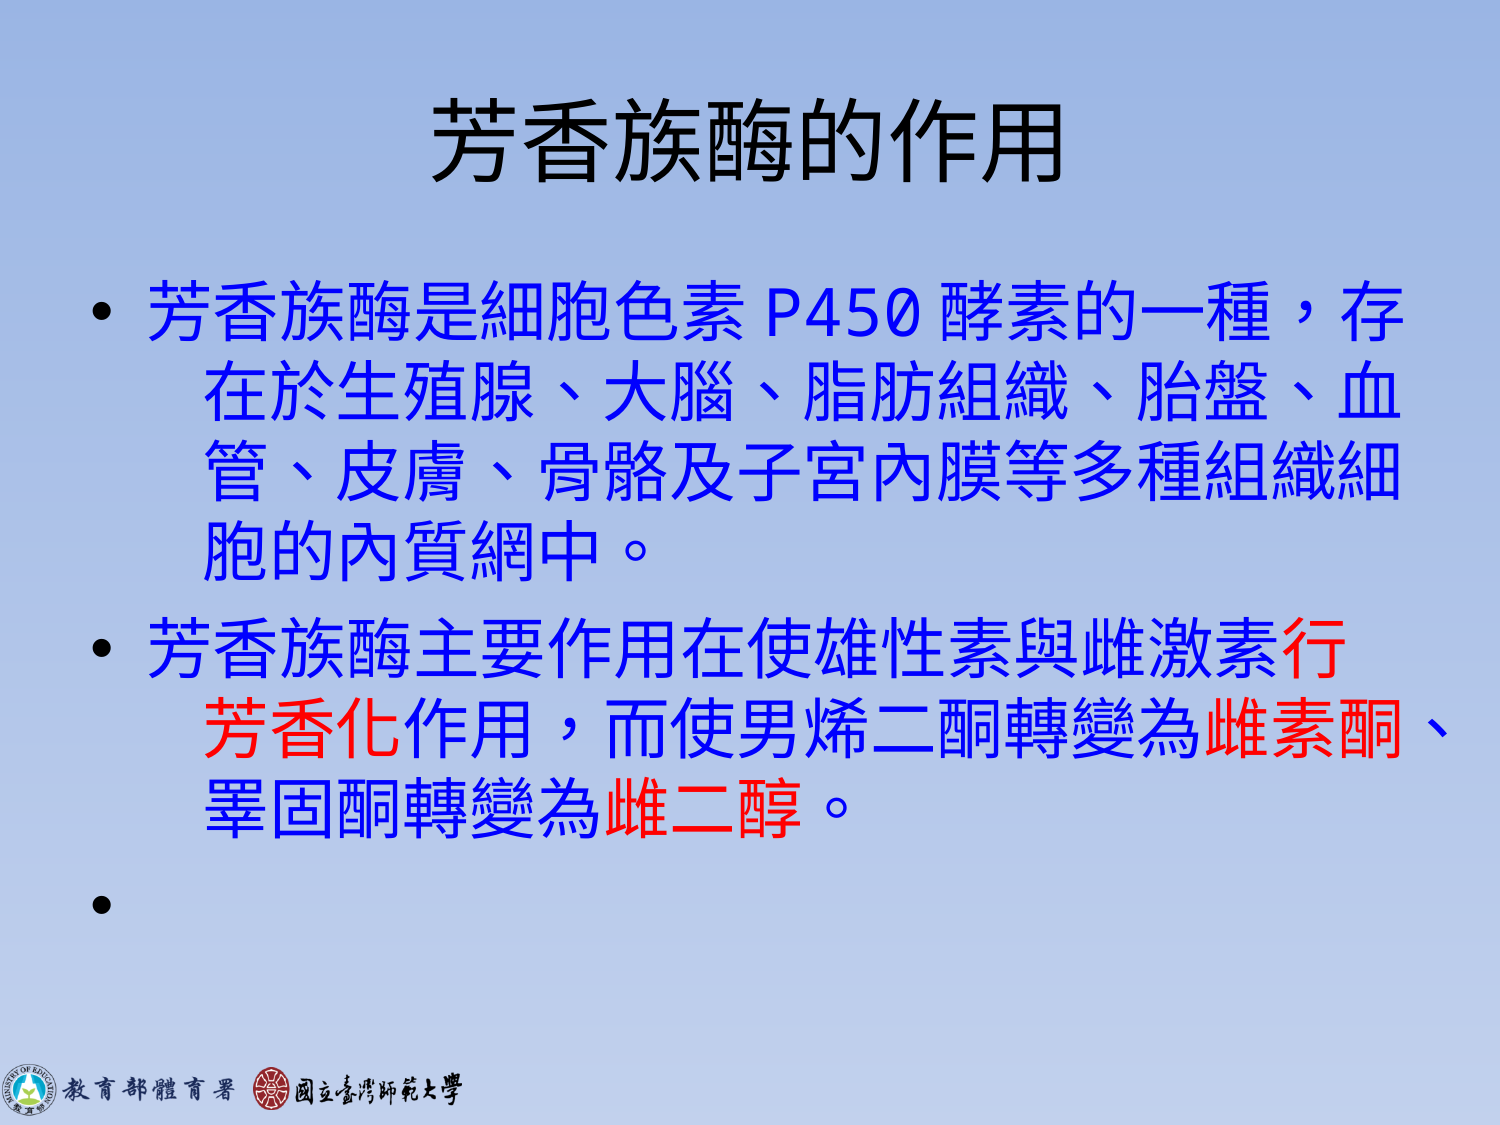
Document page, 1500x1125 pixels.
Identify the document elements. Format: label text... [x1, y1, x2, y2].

list 芳香族酶是細胞色素P450酵素的一種，存在於生殖腺、大腦、脂肪組織、胎盤、血管、皮膚、骨骼及子宮內膜等多種組織細胞的內質網中。 芳香族酶主要作用在使雄性素與雌激素行芳香化作用，而使男烯二酮轉變為雌素酮、睪固酮轉變為雌二醇。 [75, 262, 1426, 1005]
title 芳香族酶的作用 [75, 45, 1426, 233]
